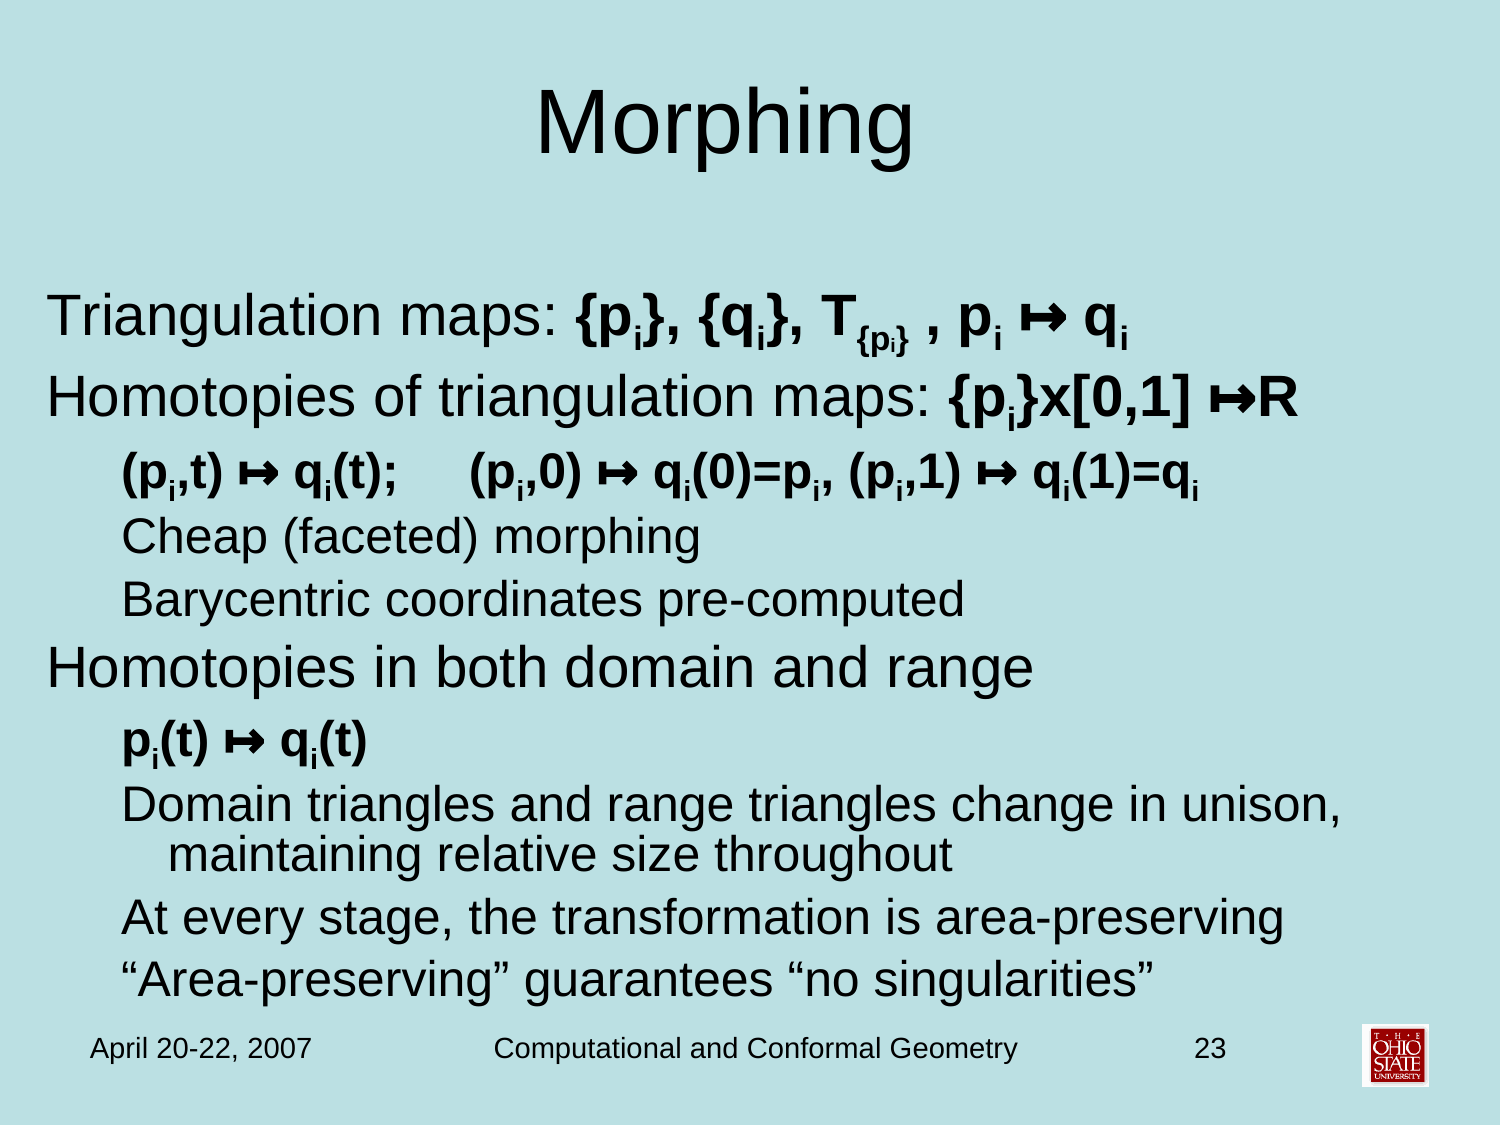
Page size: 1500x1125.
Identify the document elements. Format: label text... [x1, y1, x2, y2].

title Morphing [88, 28, 1364, 216]
list Triangulation maps: {pi}, {qi}, T{pi} , pi  qi Homotopies of triangulation maps: {pi}x[0,1] R (pi,t)  qi(t); (pi,0)  qi(0)=pi, (pi,1)  qi(1)=qi Cheap (faceted) morphing Barycentric coordinates pre-computed Homotopies in both domain and range pi(t)  qi(t) Domain triangles and range triangles change in unison, maintaining relative size throughout At every stage, the transformation is area-preserving “Area-preserving” guarantees “no singularities” [31, 274, 1467, 1125]
